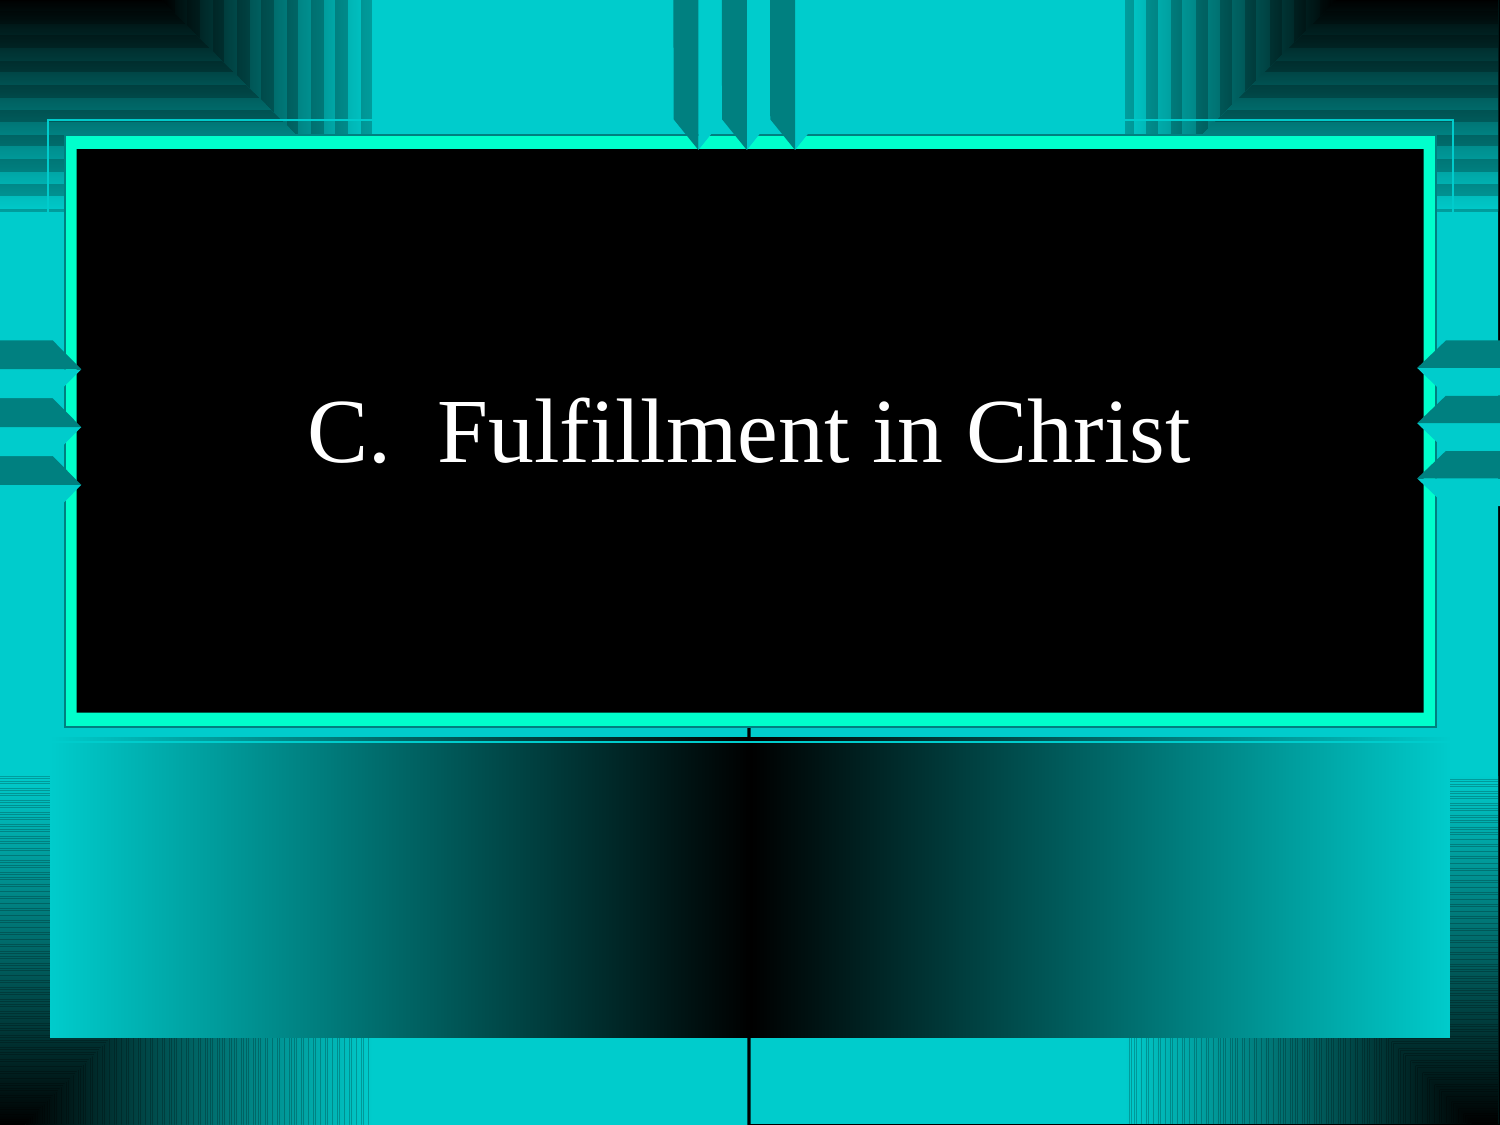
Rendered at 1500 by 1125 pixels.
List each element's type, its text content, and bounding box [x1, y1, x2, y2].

title C. Fulfillment in Christ [112, 337, 1388, 526]
